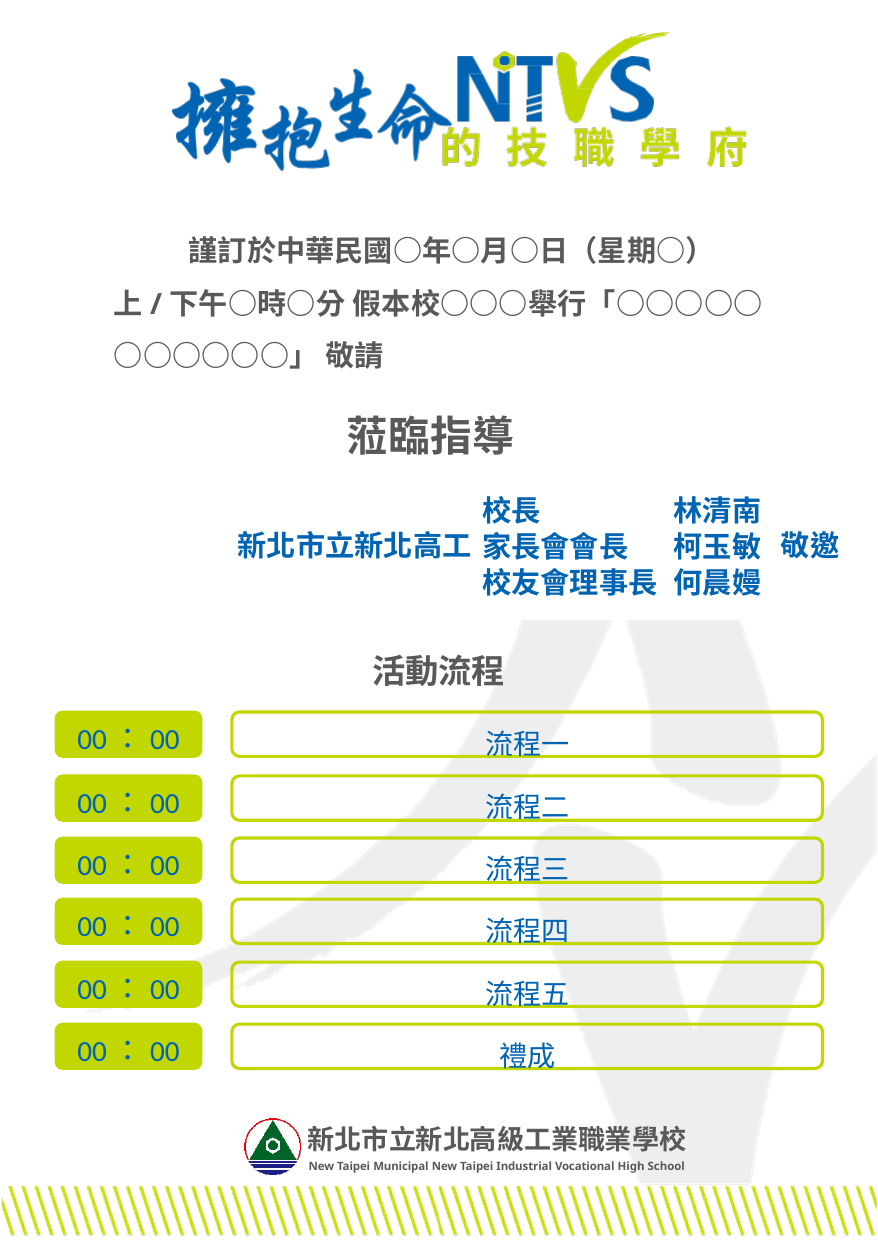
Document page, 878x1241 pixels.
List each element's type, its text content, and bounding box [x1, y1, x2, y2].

text_box 活動流程 [416, 668, 426, 681]
text_box 流程二 [231, 775, 823, 821]
text_box 活動流程 [193, 668, 684, 697]
text_box 林清南 柯玉敏 何晨嫚 [658, 484, 777, 607]
text_box 00：00 [54, 897, 203, 945]
text_box 新北市立新北高級工業職業學校 New Taipei Municipal New Taipei Industrial Vocational High School [293, 1130, 703, 1180]
text_box 新北市立新北高工 敬邀 [223, 538, 467, 569]
text_box 00：00 [54, 774, 203, 822]
text_box [203, 1093, 295, 1168]
text_box 流程一 [231, 712, 823, 757]
text_box 新北市立新北高工 敬邀 [777, 538, 878, 569]
text_box 00：00 [54, 710, 203, 758]
text_box 00：00 [54, 1022, 203, 1070]
text_box 流程四 [231, 899, 823, 944]
text_box 禮成 [231, 1024, 823, 1069]
text_box 00：00 [54, 836, 203, 884]
picture [105, 23, 773, 235]
text_box 流程三 [231, 837, 823, 883]
picture [0, 620, 878, 1236]
text_box 流程五 [231, 962, 823, 1007]
text_box 謹訂於中華民國○年○月○日（星期○） 上/下午○時○分 假本校○○○舉行「○○○○○○○○○○○」 敬請 蒞臨指導 [99, 208, 778, 468]
text_box 校長 家長會會長 校友會理事長 [467, 484, 658, 607]
text_box 00：00 [54, 960, 203, 1008]
